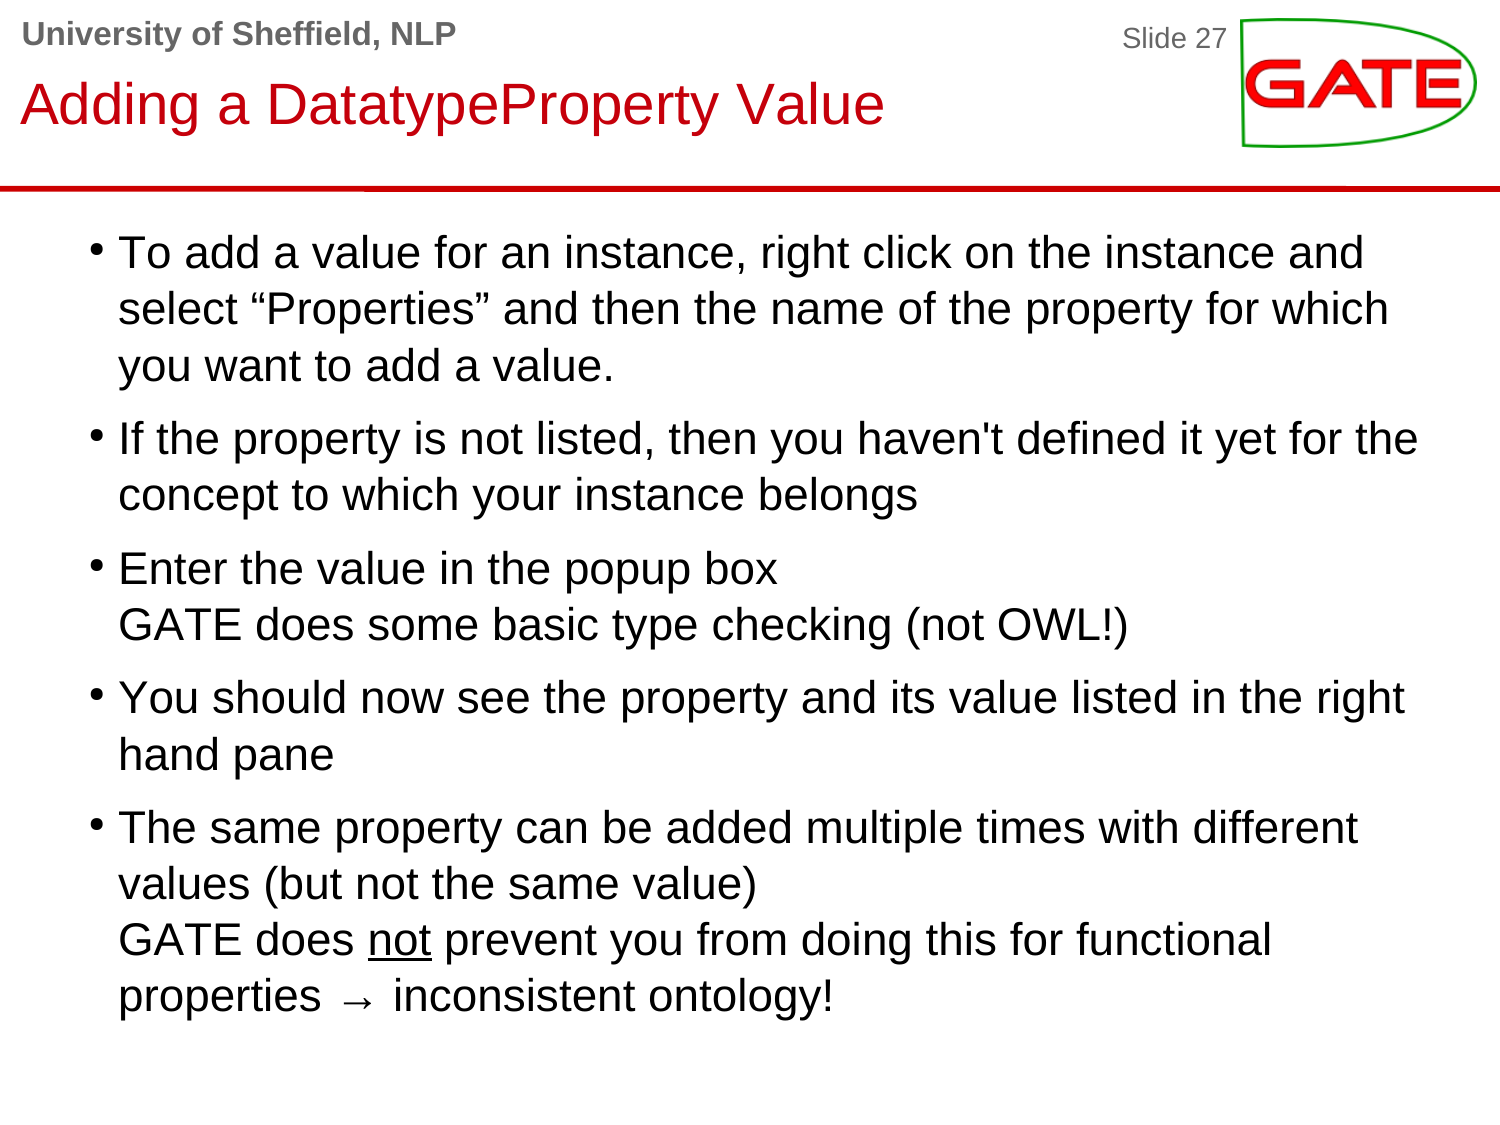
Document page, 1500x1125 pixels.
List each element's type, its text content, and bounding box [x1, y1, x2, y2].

title Adding a DatatypeProperty Value [20, 44, 1240, 166]
picture [1240, 18, 1477, 148]
list To add a value for an instance, right click on the instance and select “Properties” and then the name of the property for which you want to add a value. If the property is not listed, then you haven't defined it yet for the concept to which your instance belongs Enter the value in the popup box GATE does some basic type checking (not OWL!) You should now see the property and its value listed in the right hand pane The same property can be added multiple times with different values (but not the same value) GATE does not prevent you from doing this for functional properties → inconsistent ontology! [35, 222, 1434, 1034]
